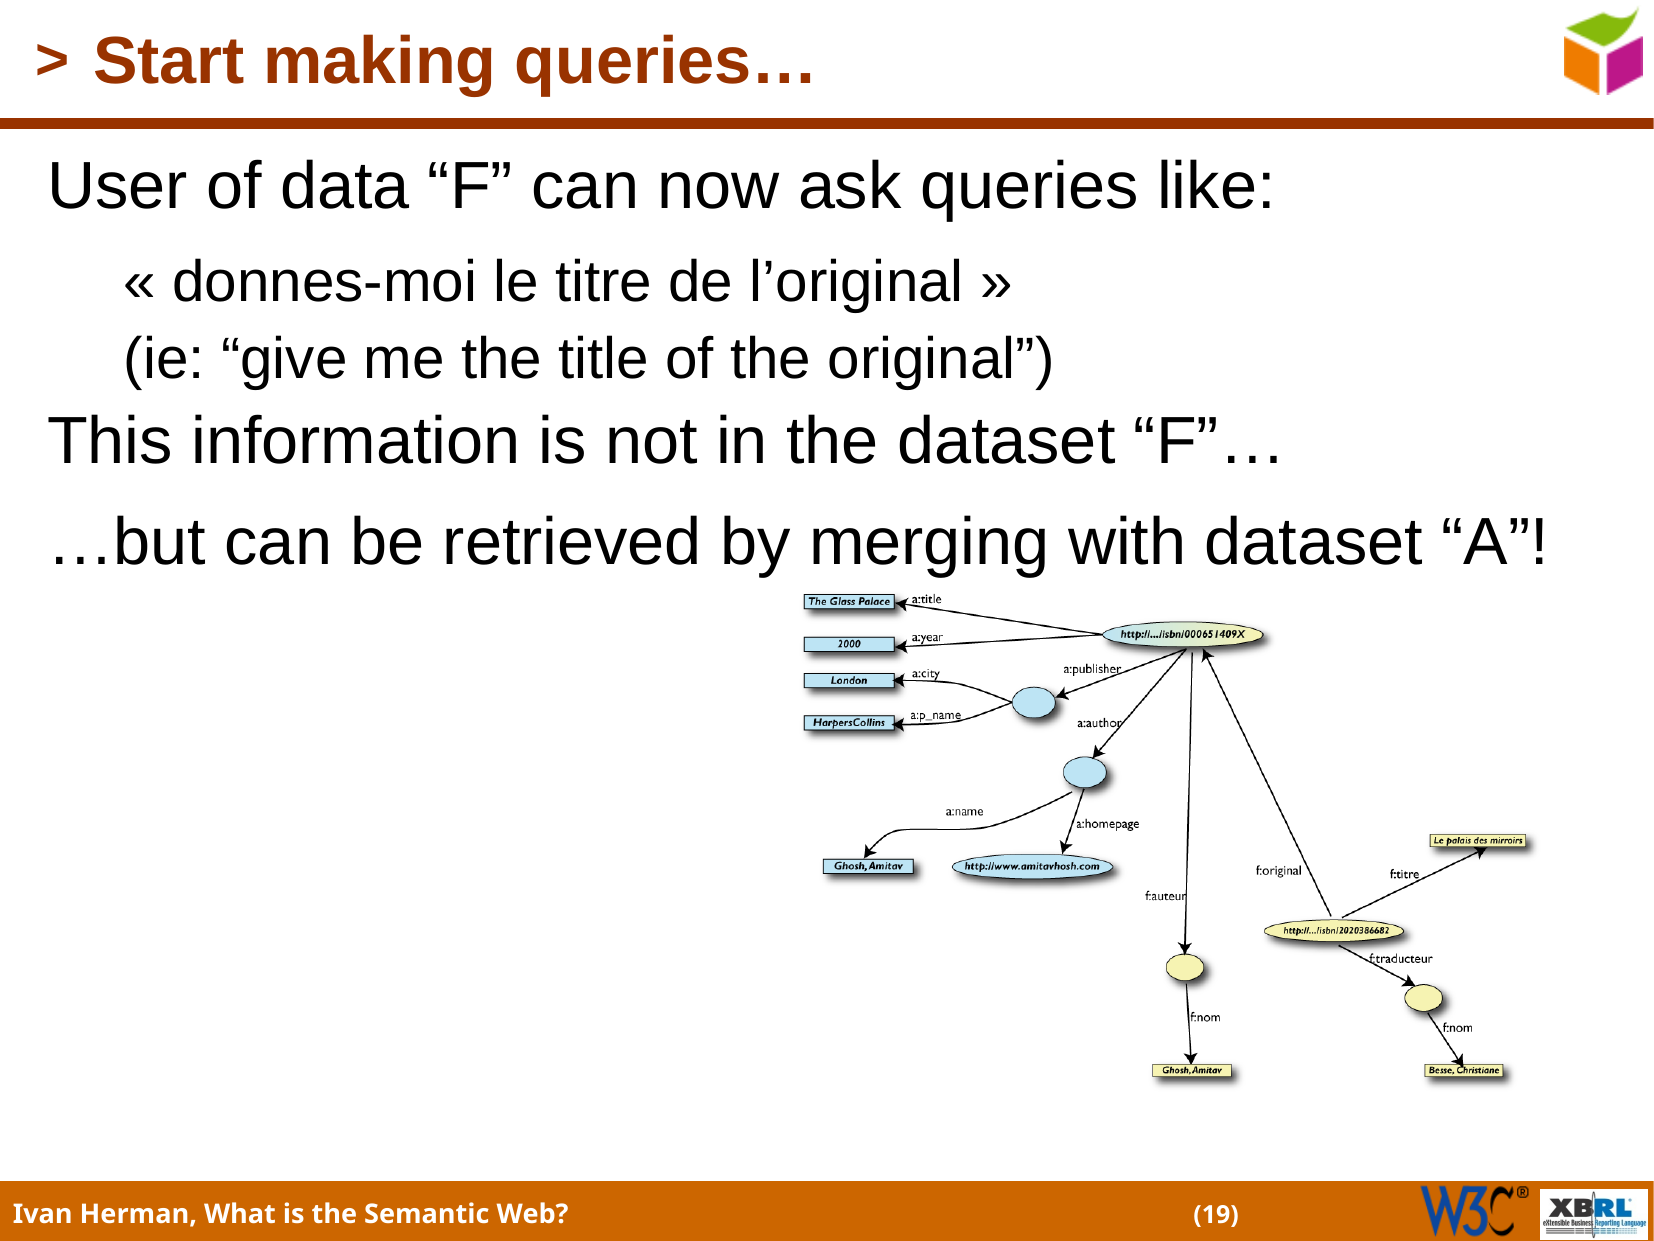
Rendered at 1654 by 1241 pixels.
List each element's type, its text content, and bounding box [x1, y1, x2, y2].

picture [1564, 5, 1643, 95]
title Start making queries… [93, 0, 1493, 119]
list User of data “F” can now ask queries like: « donnes-moi le titre de l’original » (ie: “give me the title of the original”) This information is not in the dataset “F”… …but can be retrieved by merging with dataset “A”! [29, 147, 1624, 621]
picture [797, 588, 1542, 1093]
picture [1540, 1189, 1648, 1240]
picture [1417, 1183, 1533, 1240]
